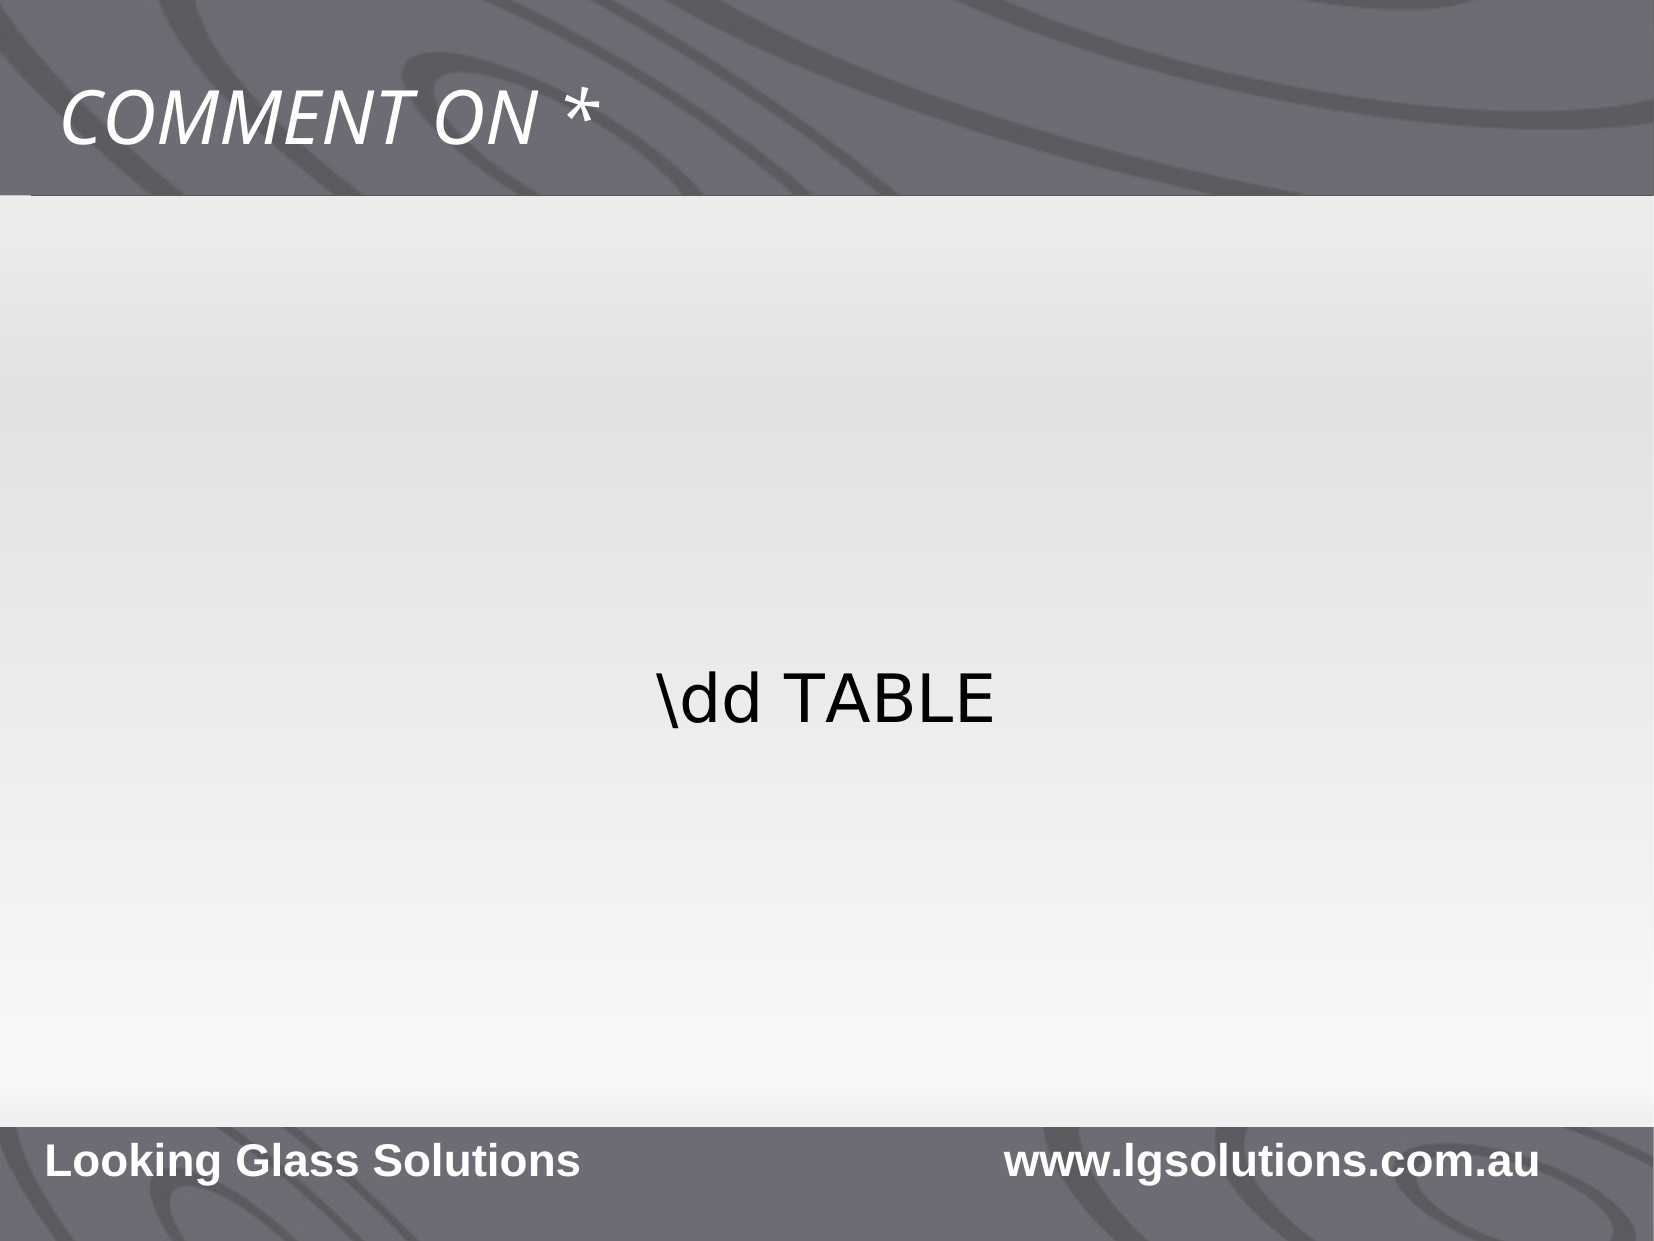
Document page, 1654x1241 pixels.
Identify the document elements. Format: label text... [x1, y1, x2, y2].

title COMMENT ON * [59, 48, 1270, 182]
subtitle \dd TABLE [82, 297, 1571, 1102]
picture [0, 0, 1654, 1241]
